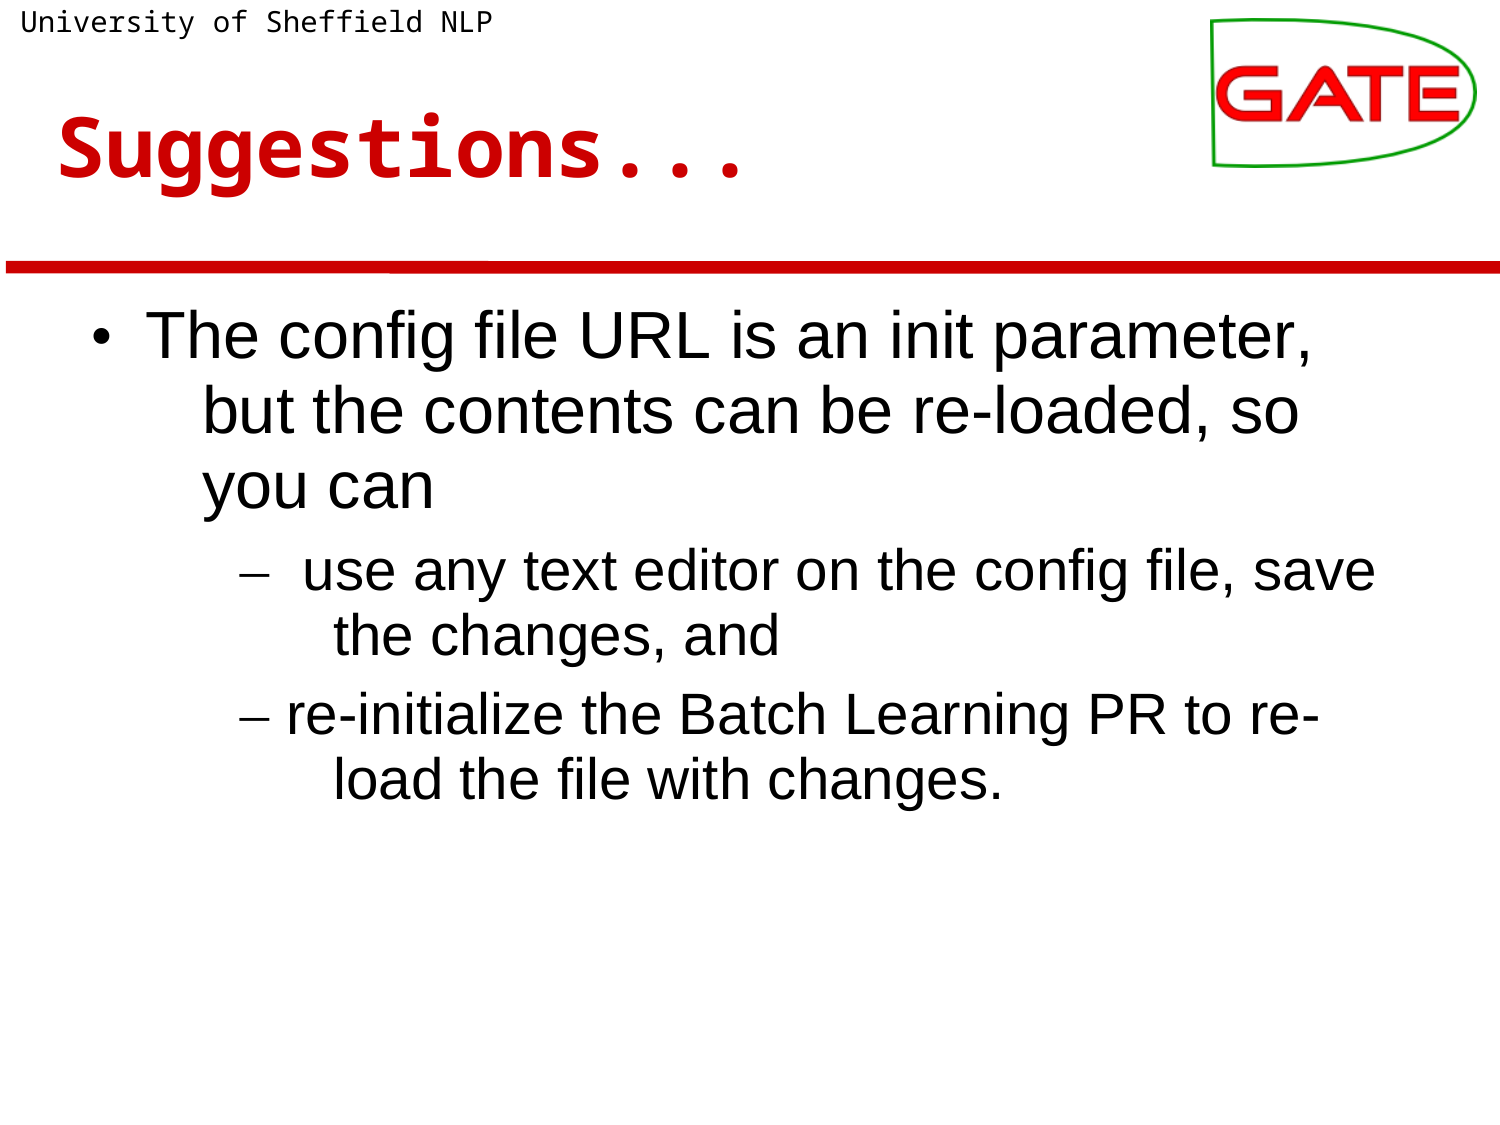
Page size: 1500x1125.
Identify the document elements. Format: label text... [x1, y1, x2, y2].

list The config file URL is an init parameter, but the contents can be re-loaded, so you can use any text editor on the config file, save the changes, and re-initialize the Batch Learning PR to re-load the file with changes. [74, 290, 1425, 1034]
title Suggestions... [41, 37, 1391, 254]
picture [1210, 18, 1477, 168]
